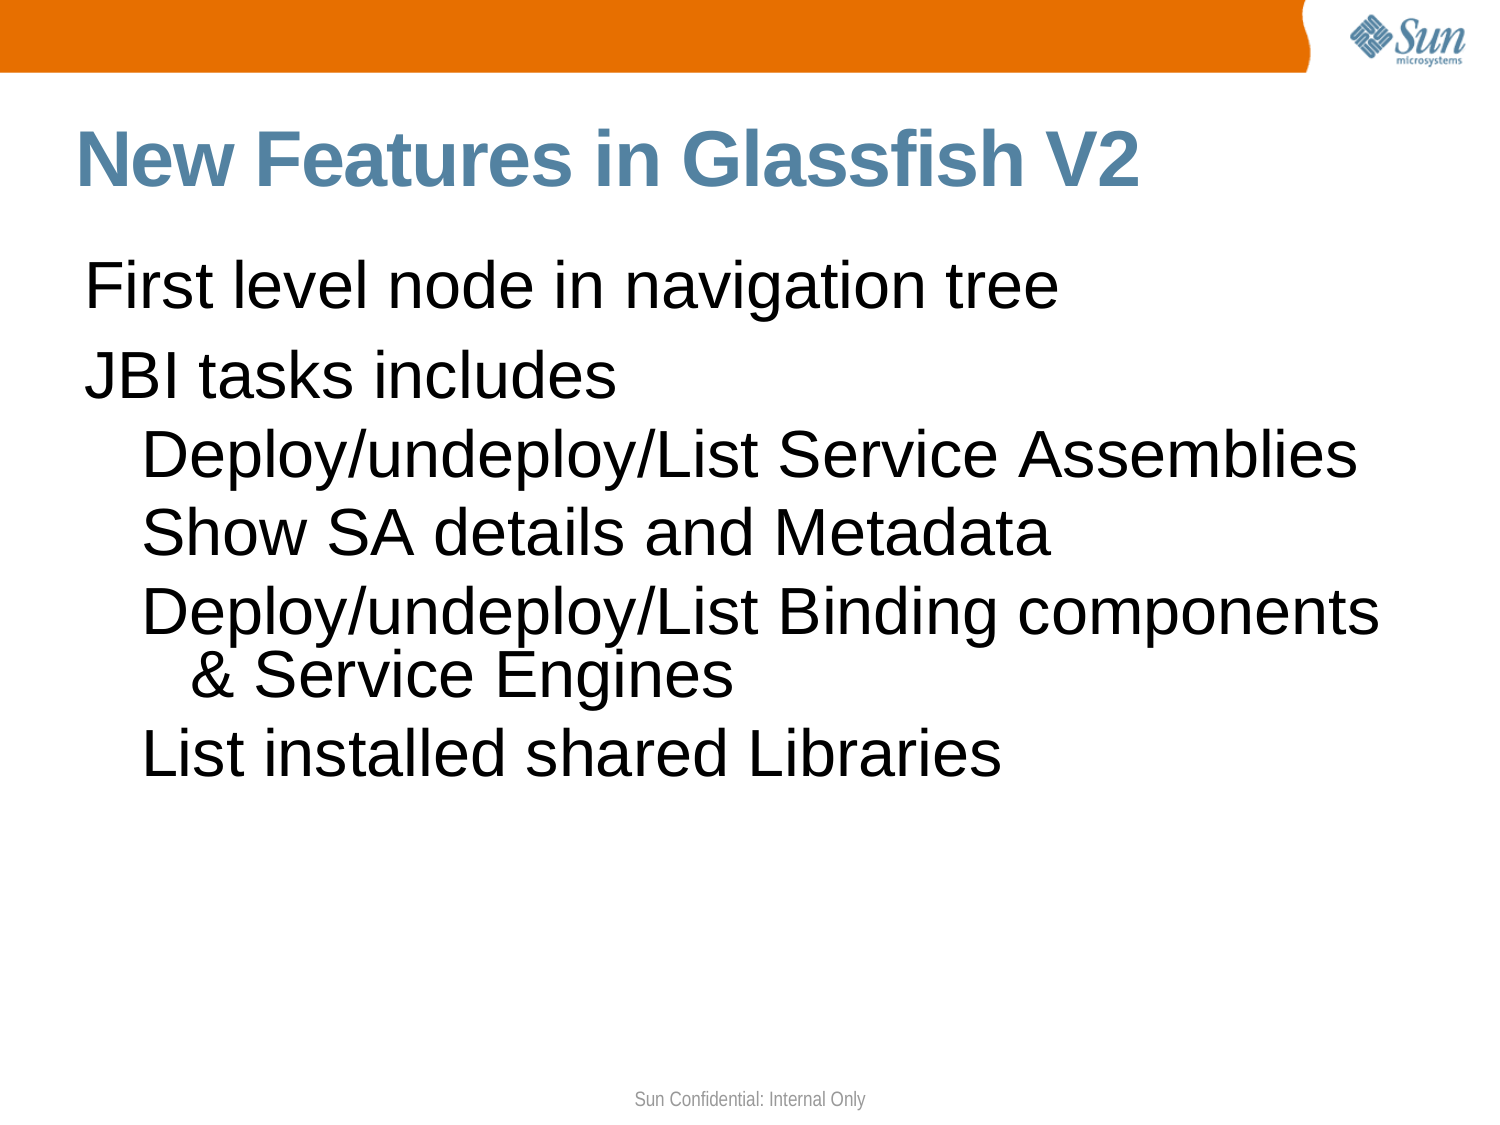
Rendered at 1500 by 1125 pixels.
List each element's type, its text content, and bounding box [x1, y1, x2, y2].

picture [0, 0, 1500, 75]
list First level node in navigation tree JBI tasks includes Deploy/undeploy/List Service Assemblies Show SA details and Metadata Deploy/undeploy/List Binding components & Service Engines List installed shared Libraries [64, 257, 1402, 952]
title New Features in Glassfish V2 [75, 122, 1438, 228]
